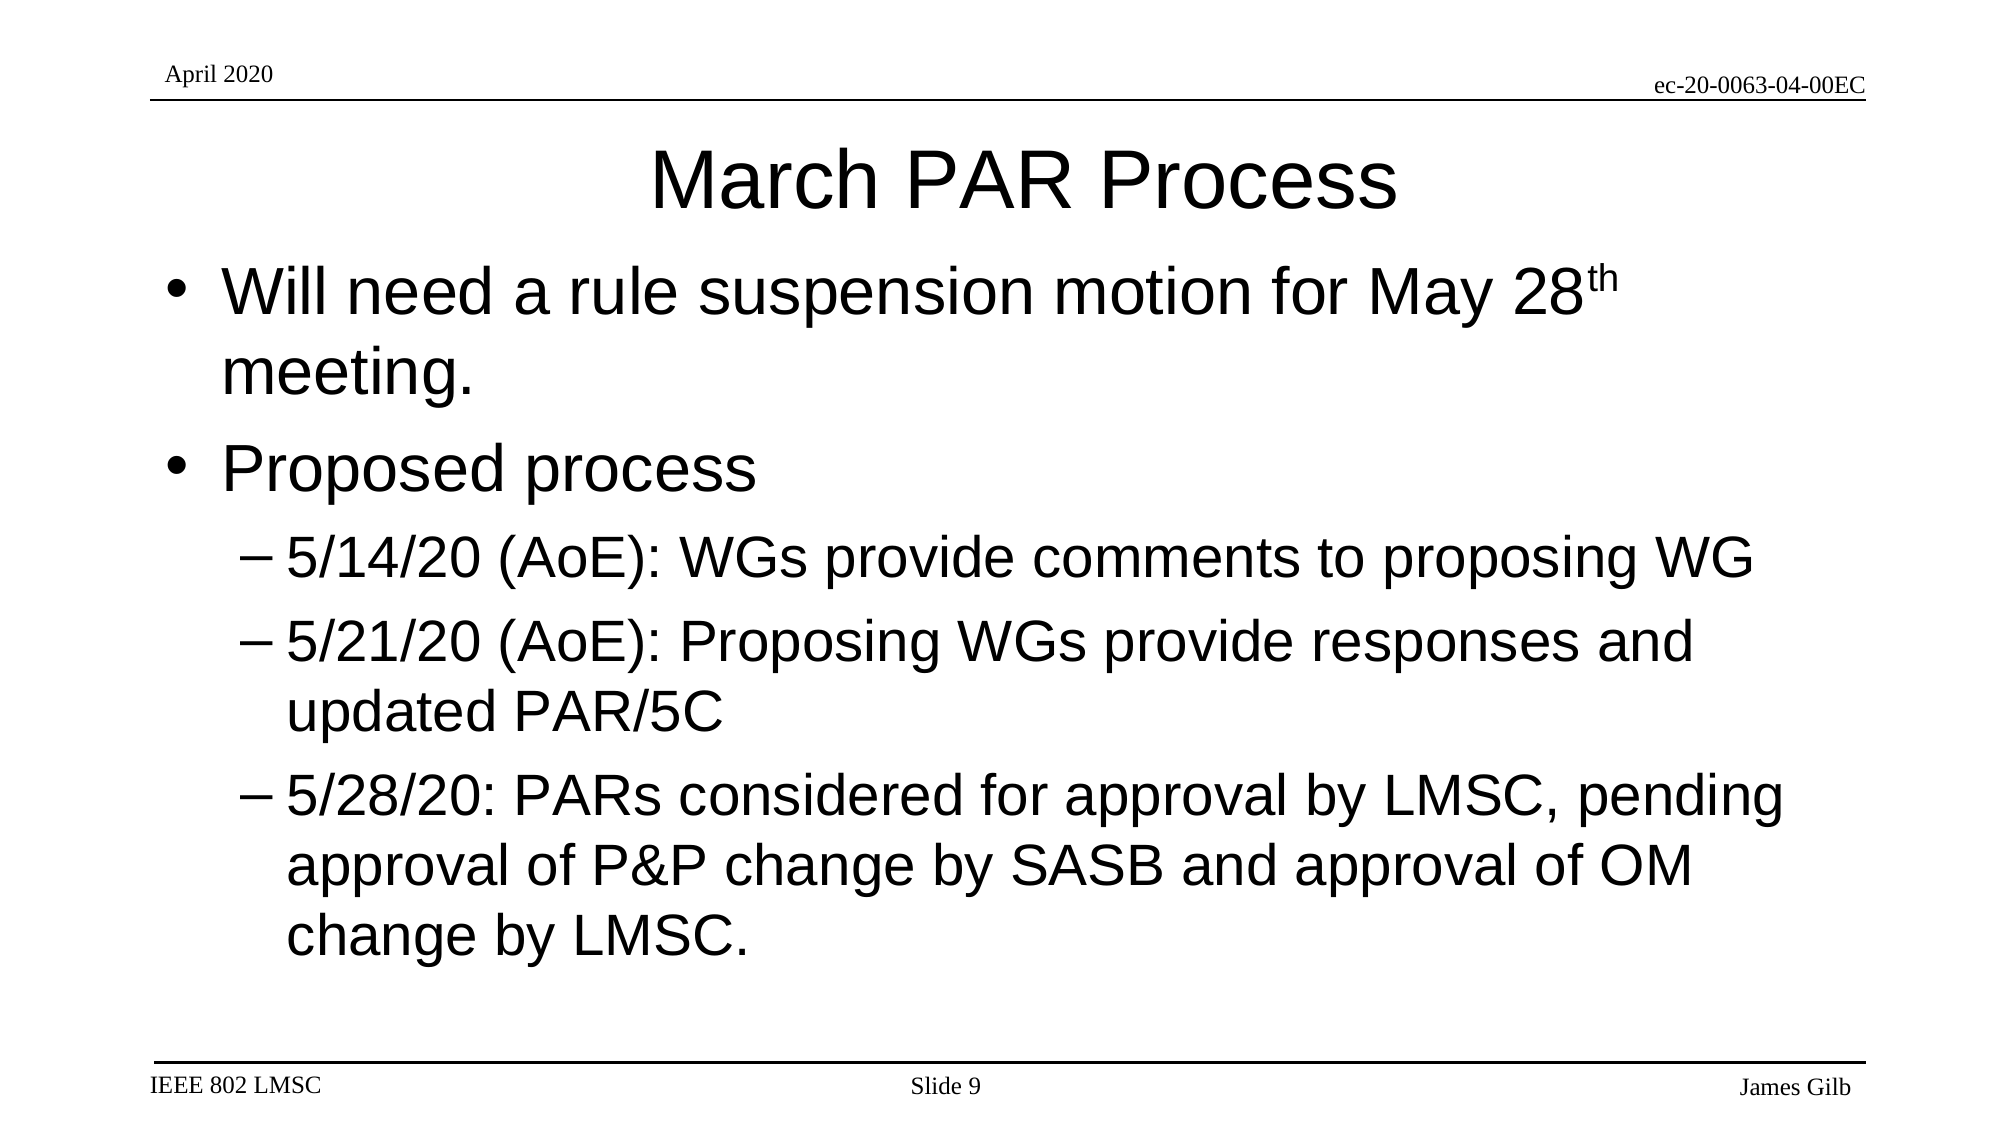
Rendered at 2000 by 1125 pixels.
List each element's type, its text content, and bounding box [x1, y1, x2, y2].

list Will need a rule suspension motion for May 28th meeting. Proposed process 5/14/20 (AoE): WGs provide comments to proposing WG 5/21/20 (AoE): Proposing WGs provide responses and updated PAR/5C 5/28/20: PARs considered for approval by LMSC, pending approval of P&P change by SASB and approval of OM change by LMSC. [149, 239, 1900, 1051]
title March PAR Process [149, 112, 1900, 238]
